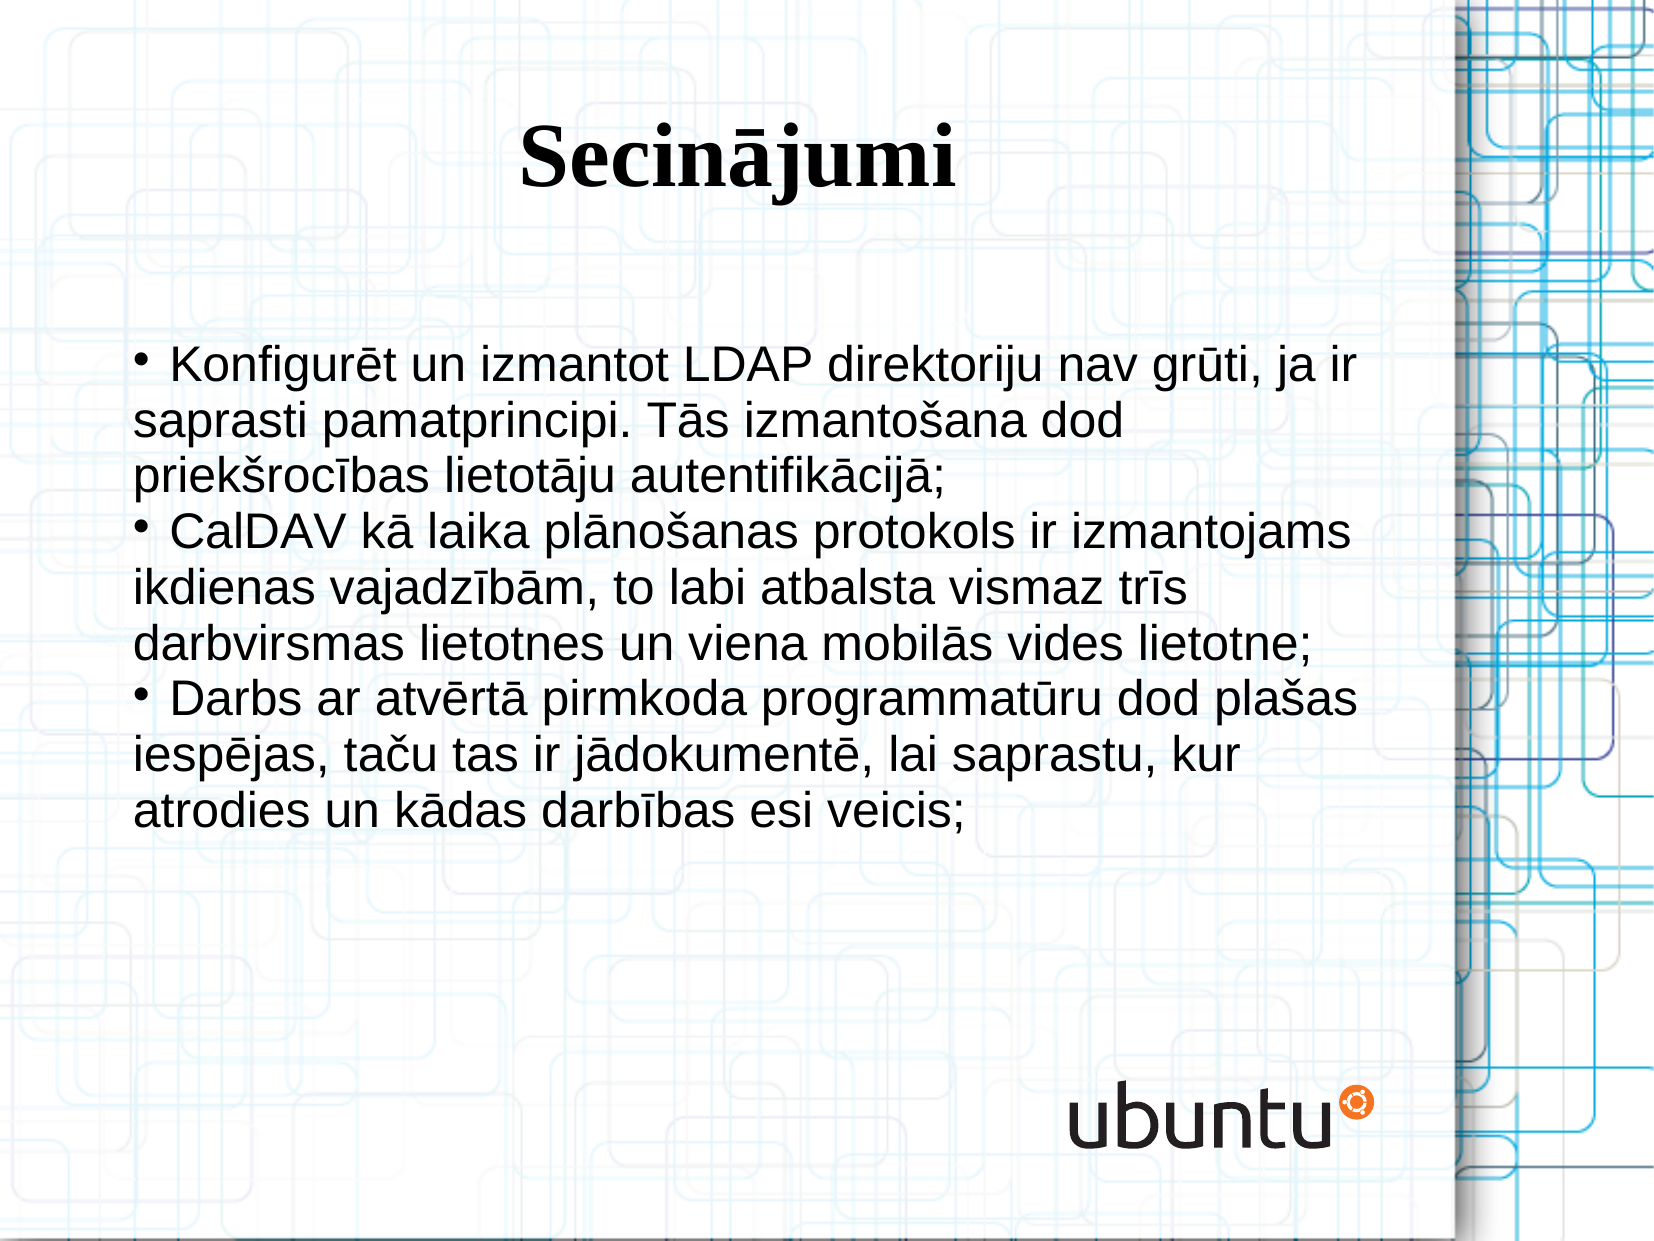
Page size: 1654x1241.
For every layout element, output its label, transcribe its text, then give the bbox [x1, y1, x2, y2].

text_box Konfigurēt un izmantot LDAP direktoriju nav grūti, ja ir saprasti pamatprincipi. Tās izmantošana dod priekšrocības lietotāju autentifikācijā; CalDAV kā laika plānošanas protokols ir izmantojams ikdienas vajadzībām, to labi atbalsta vismaz trīs darbvirsmas lietotnes un viena mobilās vides lietotne; Darbs ar atvērtā pirmkoda programmatūru dod plašas iespējas, taču tas ir jādokumentē, lai saprastu, kur atrodies un kādas darbības esi veicis; [118, 265, 1389, 950]
picture [0, 0, 1654, 1241]
title Secinājumi [59, 56, 1418, 249]
